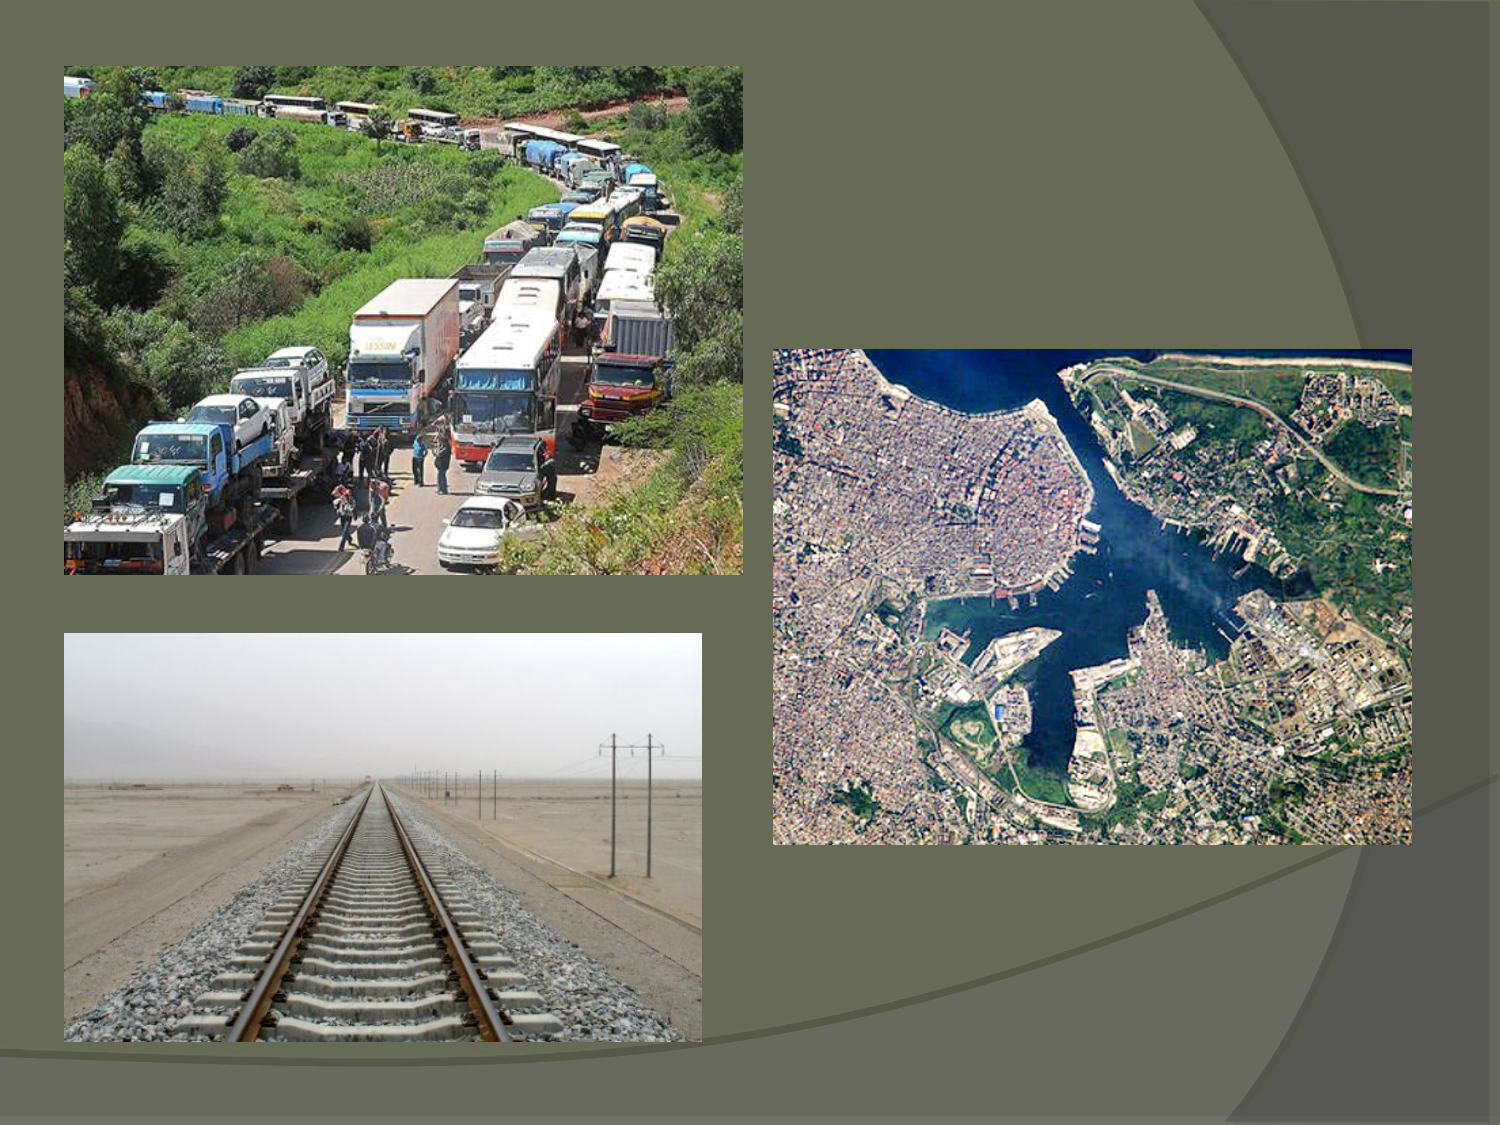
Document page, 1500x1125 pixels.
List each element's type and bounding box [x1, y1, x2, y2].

picture [64, 66, 743, 575]
picture [773, 349, 1412, 845]
picture [64, 633, 702, 1042]
